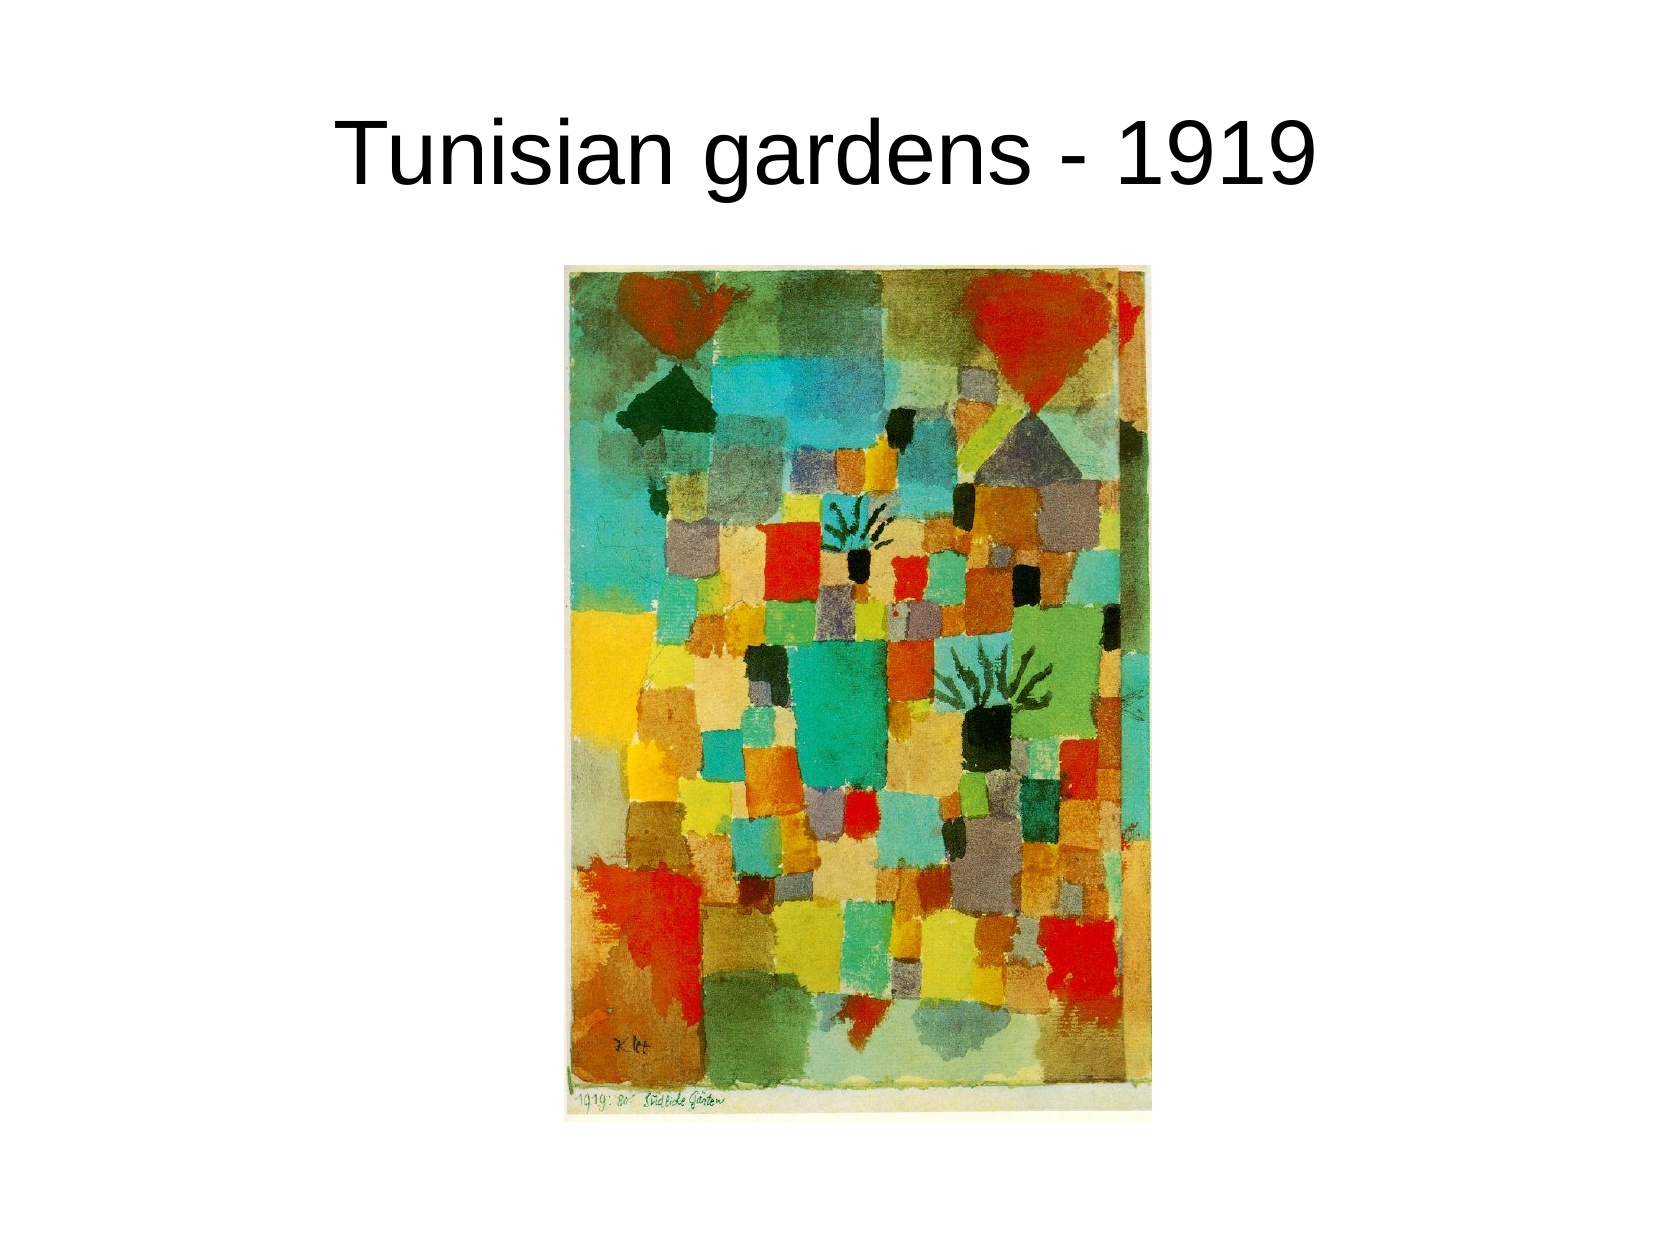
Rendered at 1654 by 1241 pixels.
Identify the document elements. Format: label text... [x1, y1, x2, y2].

title Tunisian gardens - 1919 [82, 56, 1571, 250]
picture [564, 265, 1152, 1123]
